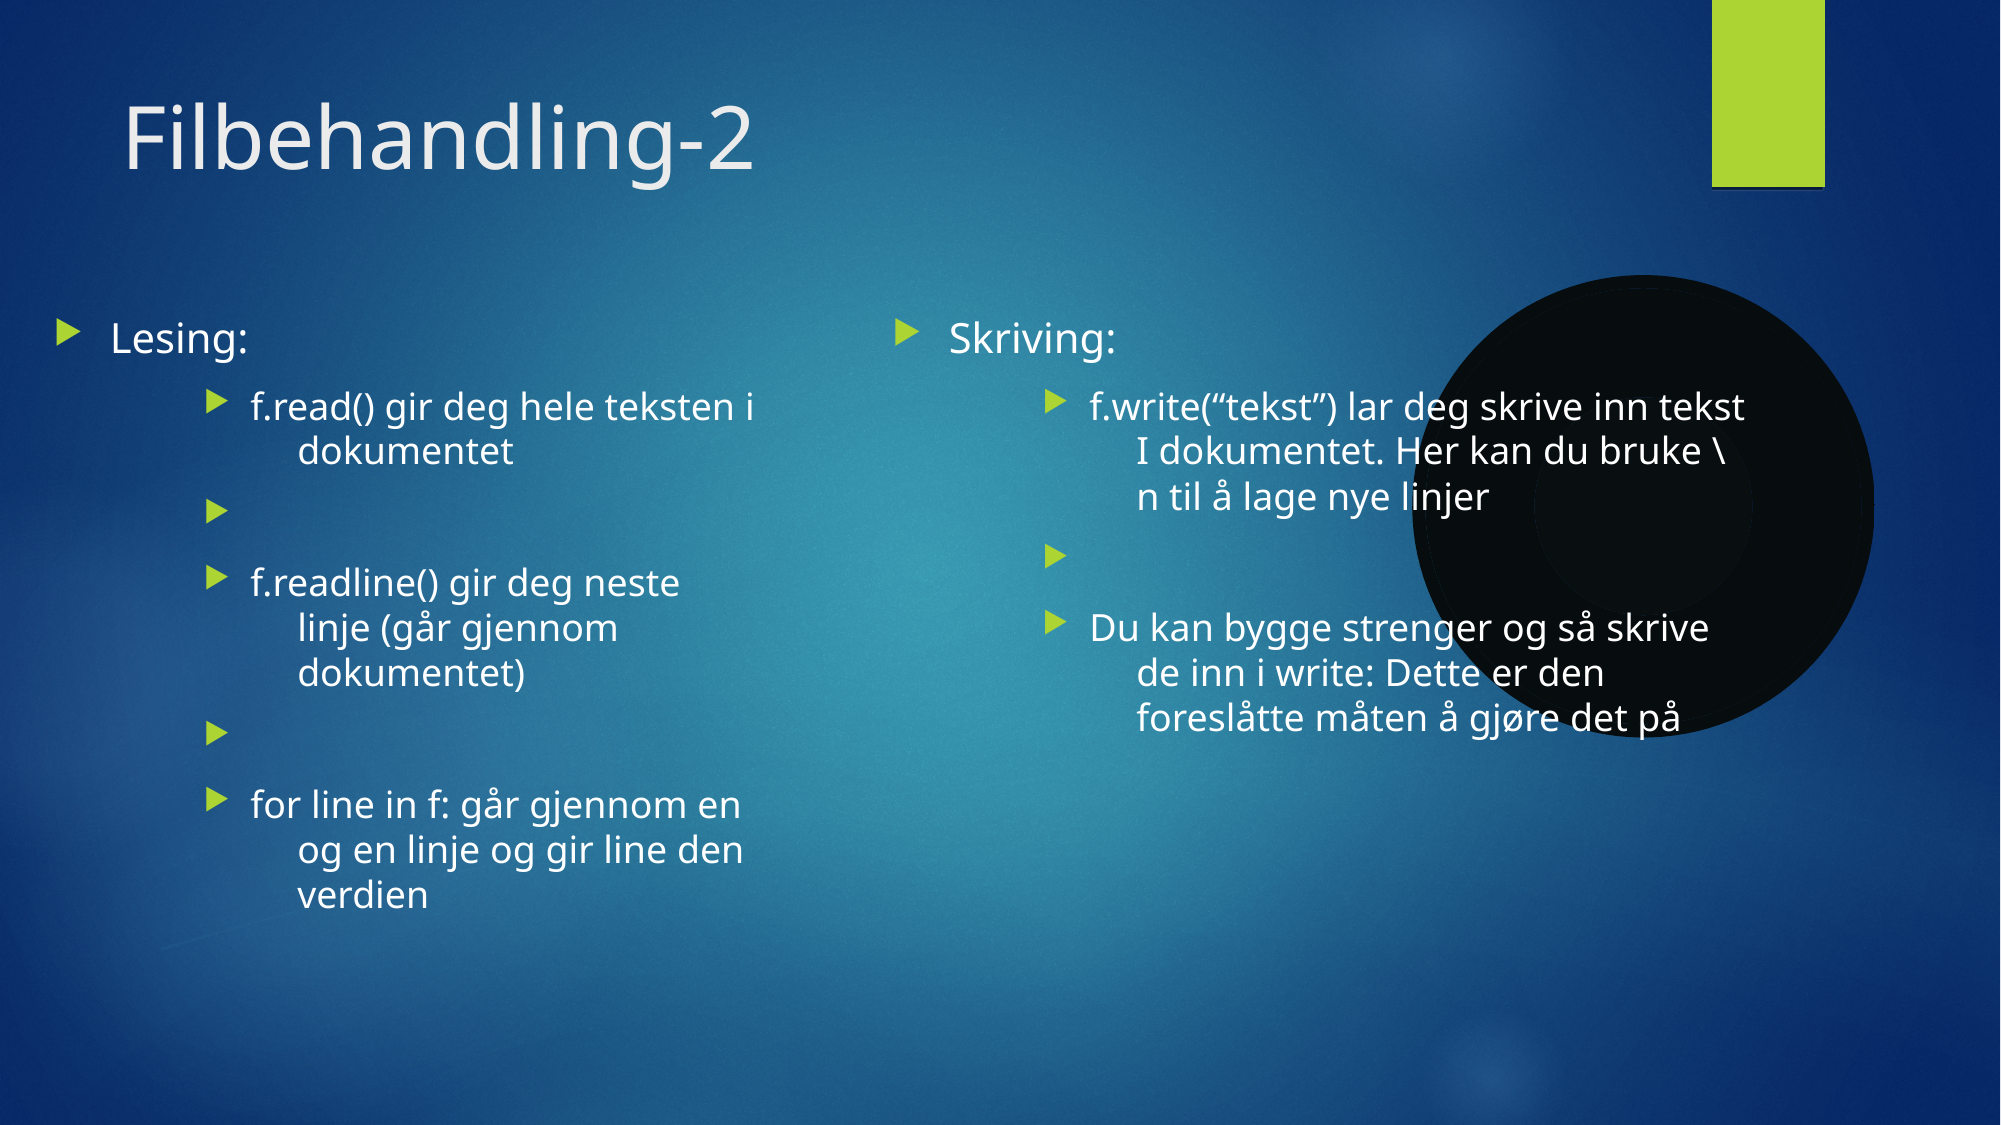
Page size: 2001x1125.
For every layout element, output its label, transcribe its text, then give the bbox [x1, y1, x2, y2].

list Lesing: f.read() gir deg hele teksten i dokumentet f.readline() gir deg neste linje (går gjennom dokumentet) for line in f: går gjennom en og en linje og gir line den verdien [38, 304, 777, 987]
title Filbehandling-2 [106, 74, 1649, 305]
text_box Skriving: f.write(“tekst”) lar deg skrive inn tekst I dokumentet. Her kan du bruke \n til å lage nye linjer Du kan bygge strenger og så skrive de inn i write: Dette er den foreslåtte måten å gjøre det på [877, 304, 1763, 987]
